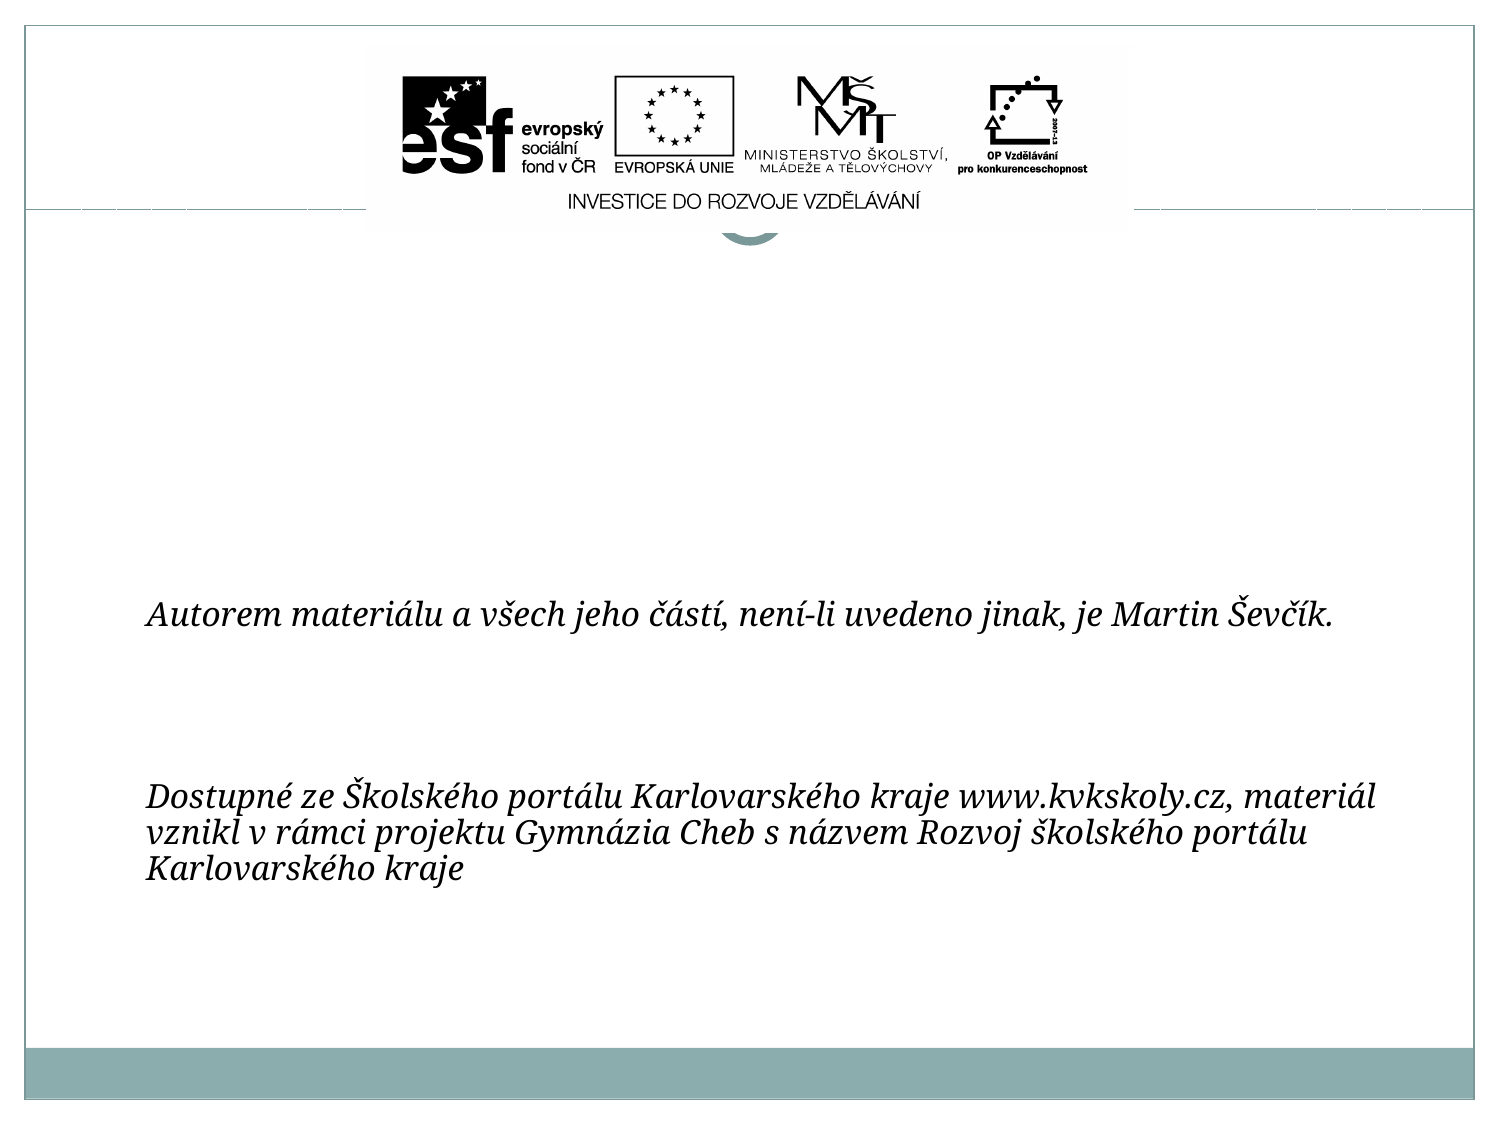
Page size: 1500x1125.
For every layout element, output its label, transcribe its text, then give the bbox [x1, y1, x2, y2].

picture [366, 45, 1134, 233]
list Autorem materiálu a všech jeho částí, není-li uvedeno jinak, je Martin Ševčík. Dostupné ze Školského portálu Karlovarského kraje www.kvkskoly.cz, materiál vznikl v rámci projektu Gymnázia Cheb s názvem Rozvoj školského portálu Karlovarského kraje [75, 262, 1426, 1006]
